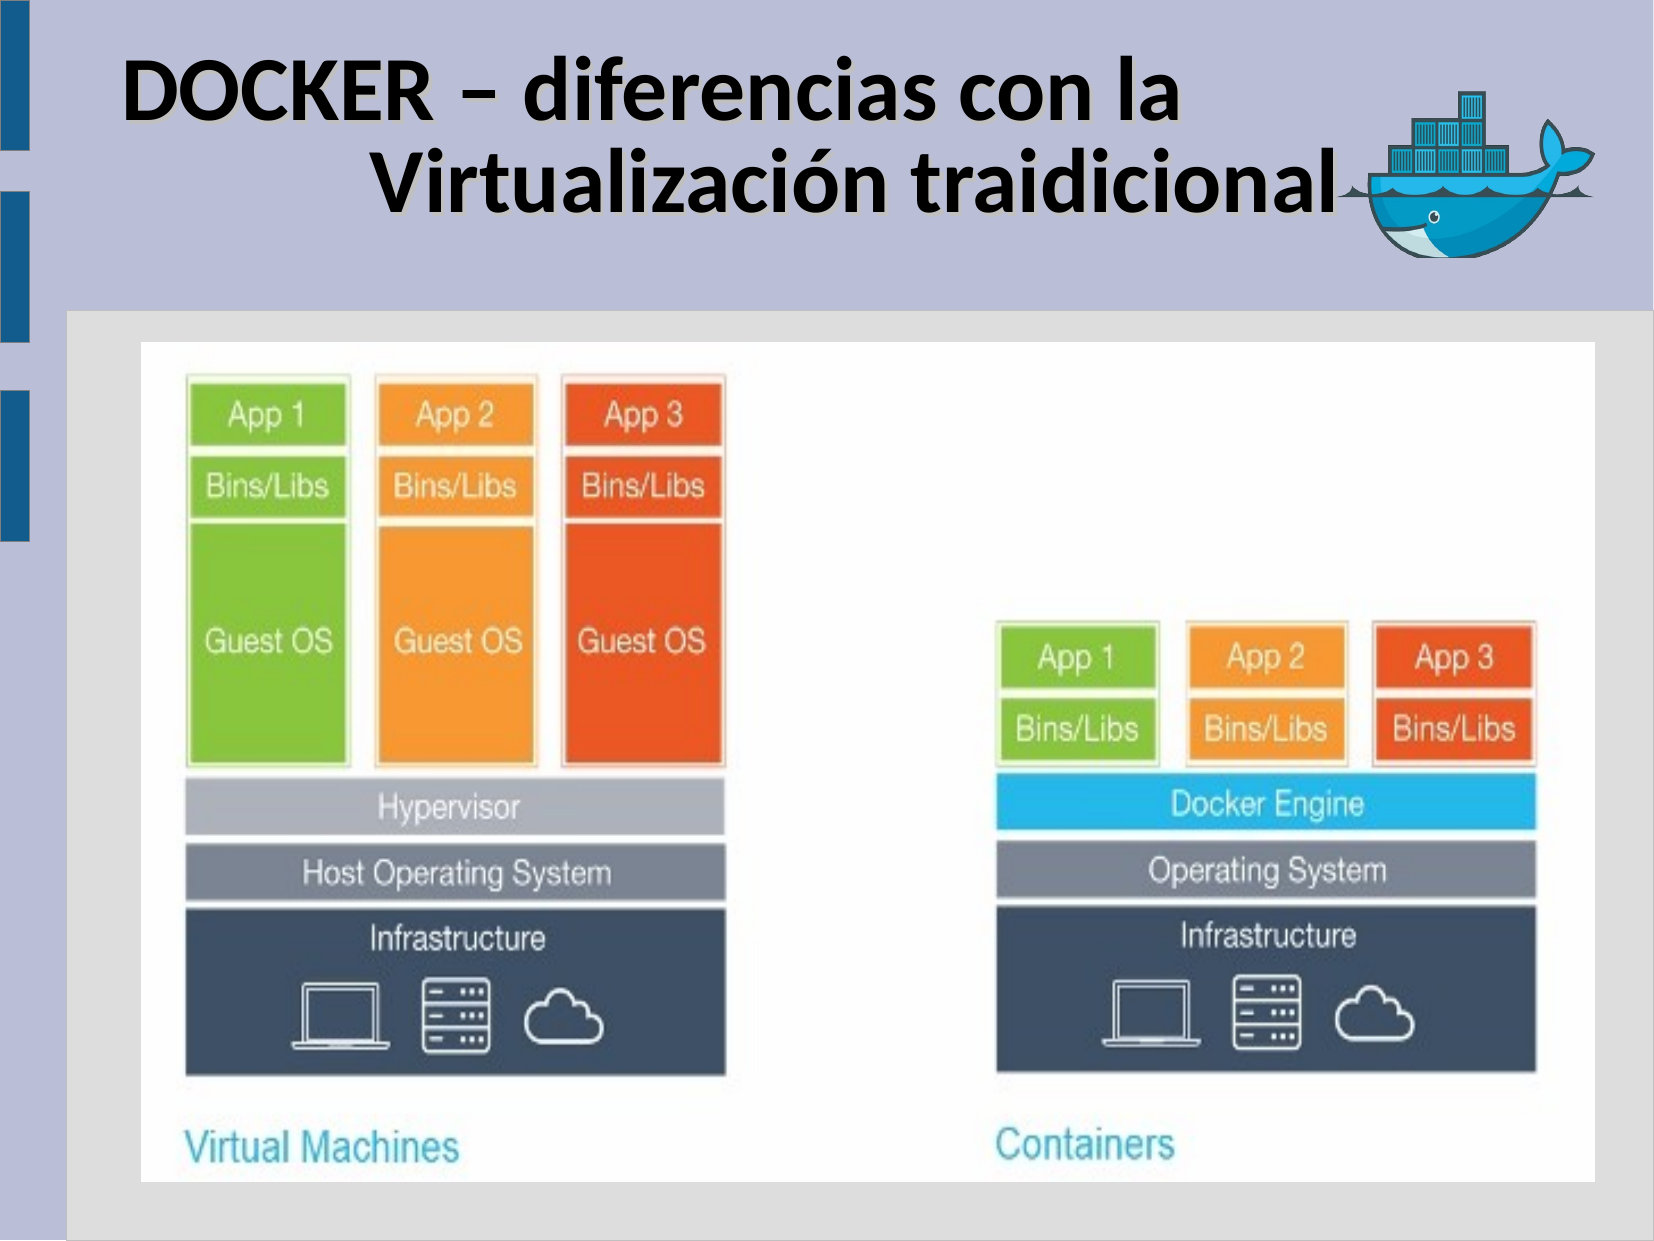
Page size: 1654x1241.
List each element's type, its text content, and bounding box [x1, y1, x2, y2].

picture [141, 342, 1595, 1182]
picture [1287, 35, 1642, 258]
text_box DOCKER – diferencias con la Virtualización traidicional [106, 44, 1654, 284]
